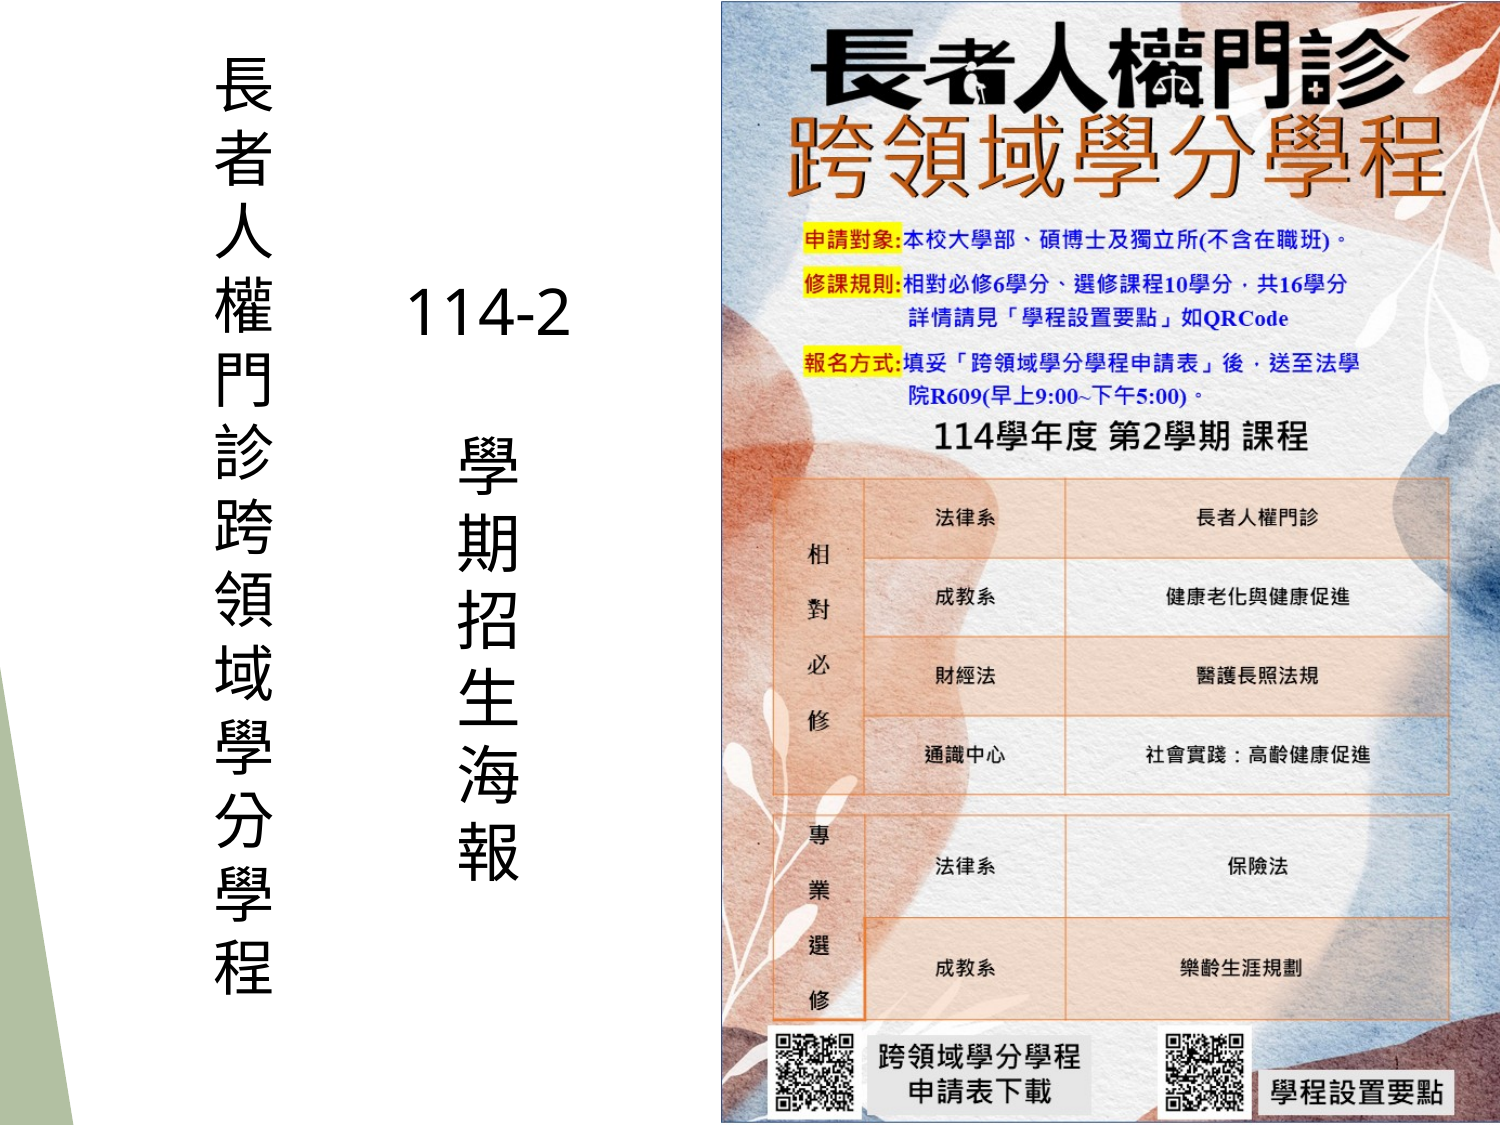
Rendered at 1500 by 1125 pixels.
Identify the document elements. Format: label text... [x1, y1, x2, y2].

title 長 者 人 權 門 診 跨 領 域 學 分 學 程 [198, 38, 304, 1087]
picture [721, 0, 1500, 1125]
text_box 114-2 學 期 招 生 海 報 [349, 186, 628, 939]
